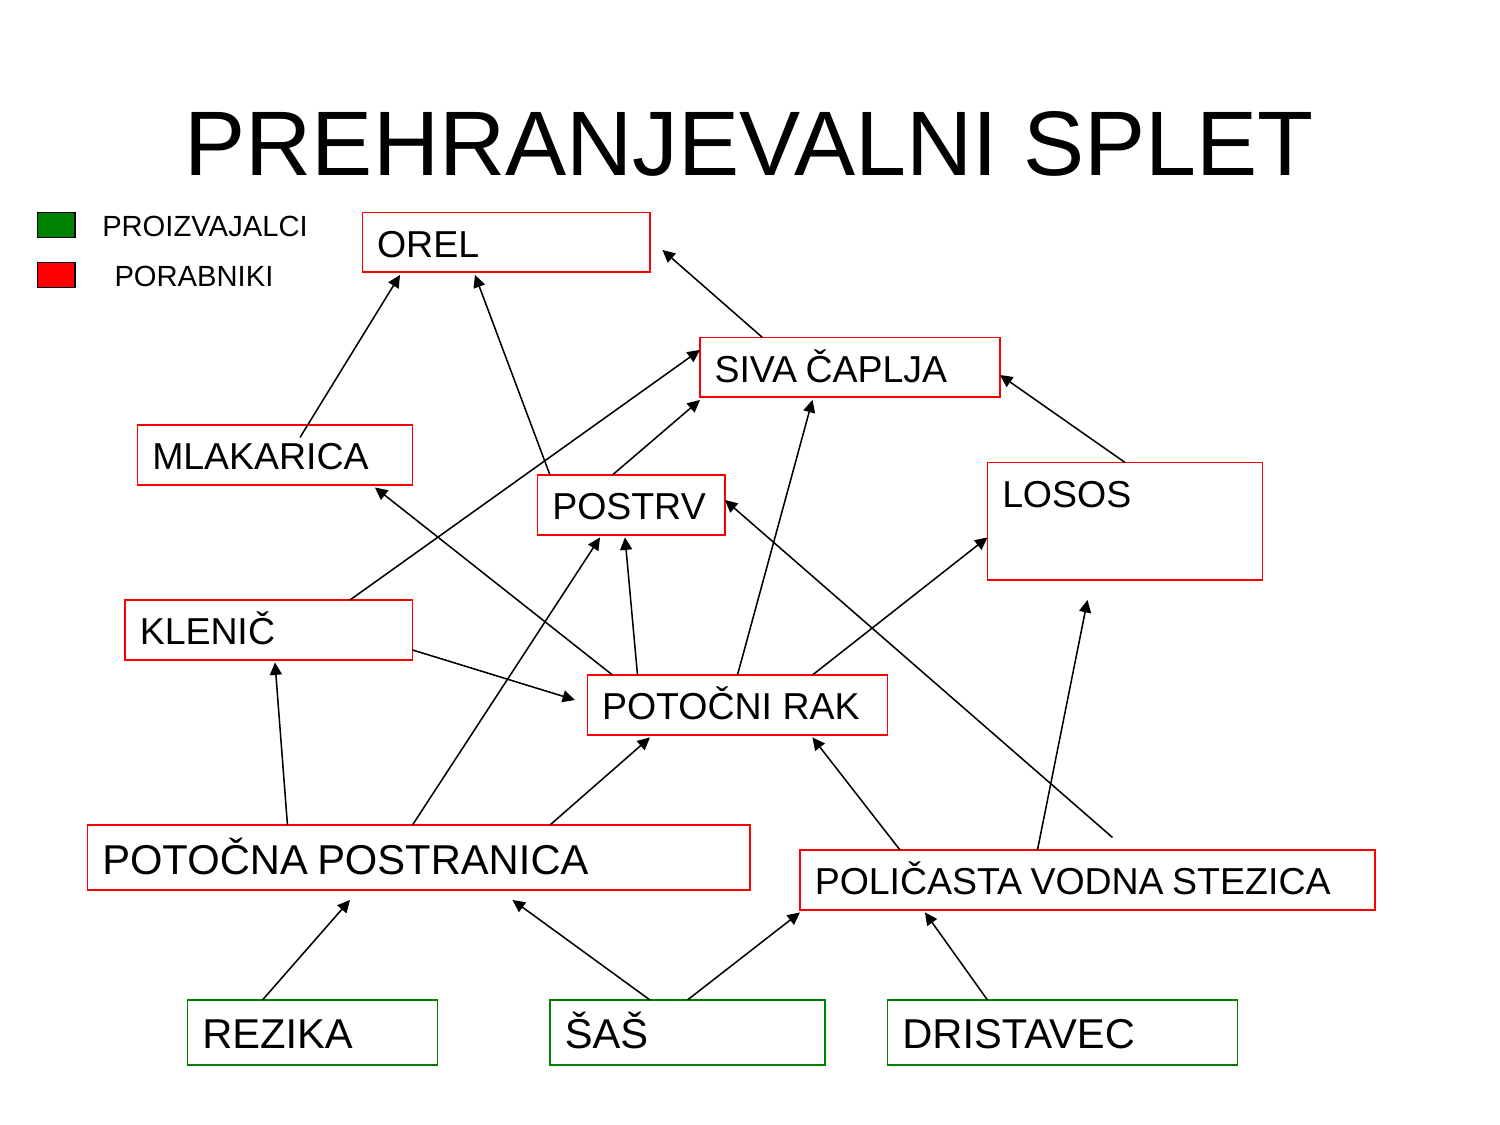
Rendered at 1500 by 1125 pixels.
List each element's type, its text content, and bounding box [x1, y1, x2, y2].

title PREHRANJEVALNI SPLET [75, 45, 1425, 233]
text_box MLAKARICA [137, 424, 413, 485]
text_box OREL [362, 212, 650, 273]
text_box REZIKA [187, 999, 438, 1065]
text_box POSTRV [537, 474, 725, 535]
text_box KLENIČ [124, 599, 413, 660]
text_box POTOČNI RAK [587, 674, 888, 735]
text_box SIVA ČAPLJA [699, 337, 1000, 398]
text_box DRISTAVEC [887, 999, 1238, 1065]
text_box PROIZVAJALCI [87, 199, 338, 250]
text_box LOSOS [987, 462, 1263, 580]
text_box [37, 262, 75, 288]
text_box POTOČNA POSTRANICA [87, 825, 750, 890]
text_box POLIČASTA VODNA STEZICA [800, 849, 1375, 910]
text_box ŠAŠ [549, 999, 825, 1065]
text_box [37, 212, 75, 238]
text_box PORABNIKI [99, 249, 313, 300]
